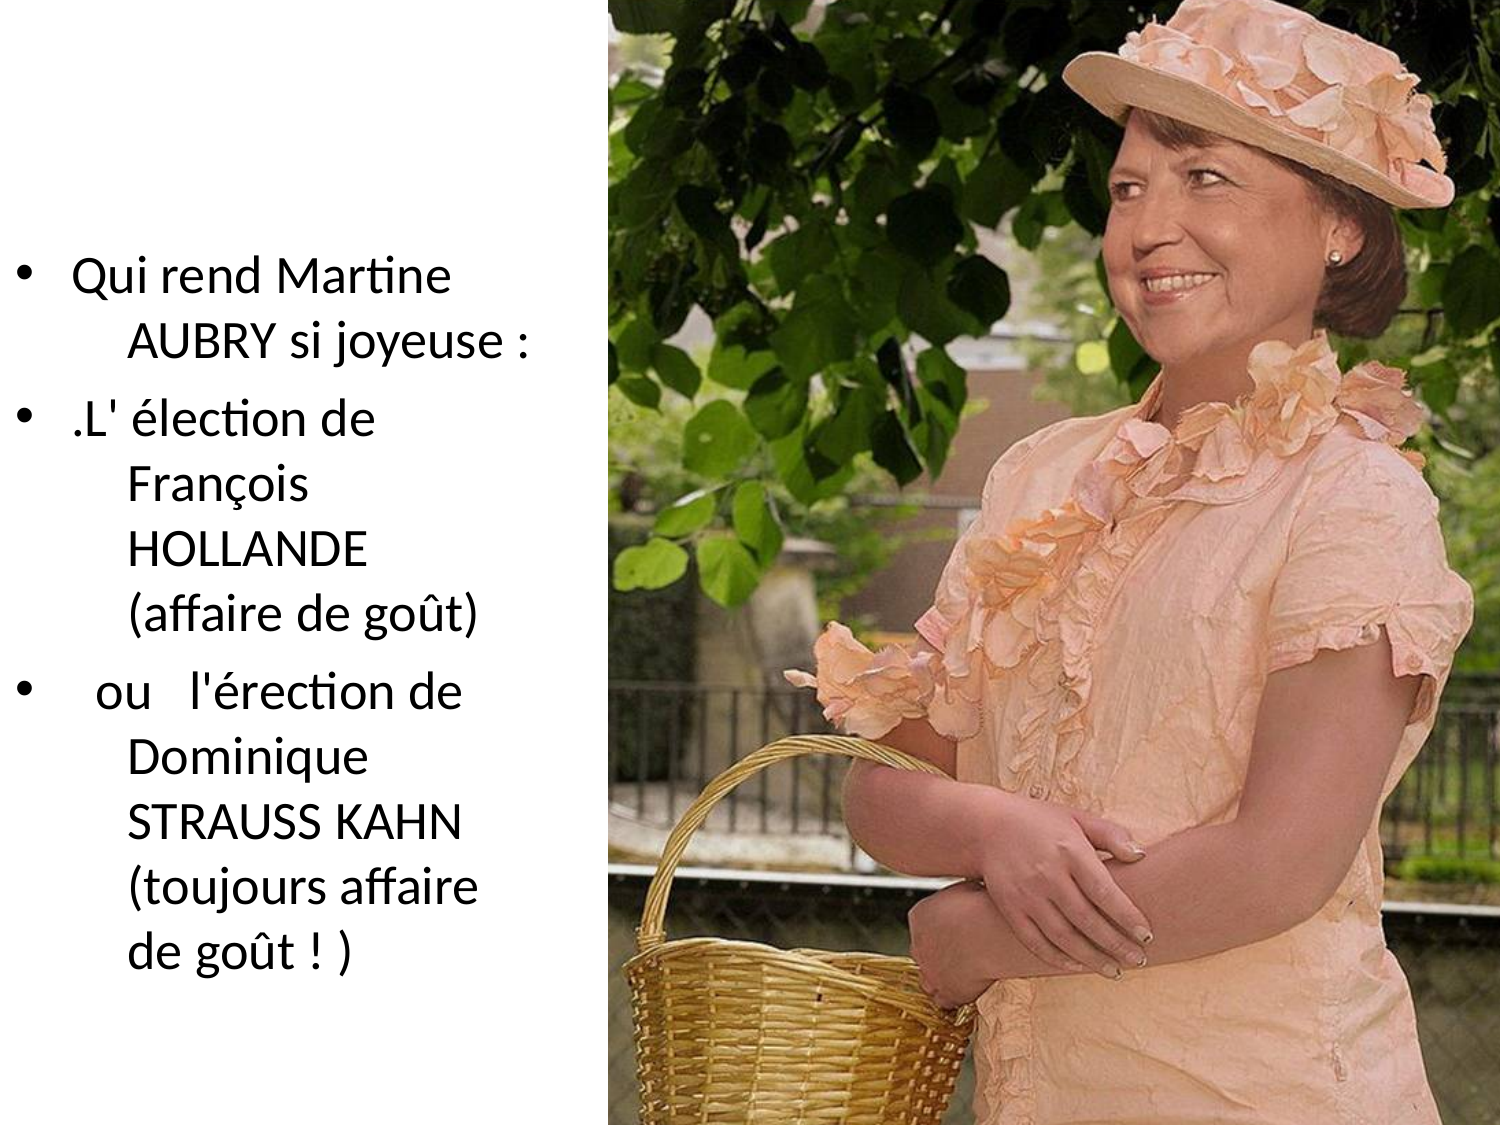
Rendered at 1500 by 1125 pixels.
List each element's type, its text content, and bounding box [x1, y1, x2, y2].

picture [608, 0, 1500, 1125]
list Qui rend Martine AUBRY si joyeuse : .L' élection de François HOLLANDE (affaire de goût) ou l'érection de Dominique STRAUSS KAHN (toujours affaire de goût ! ) [0, 231, 550, 1125]
